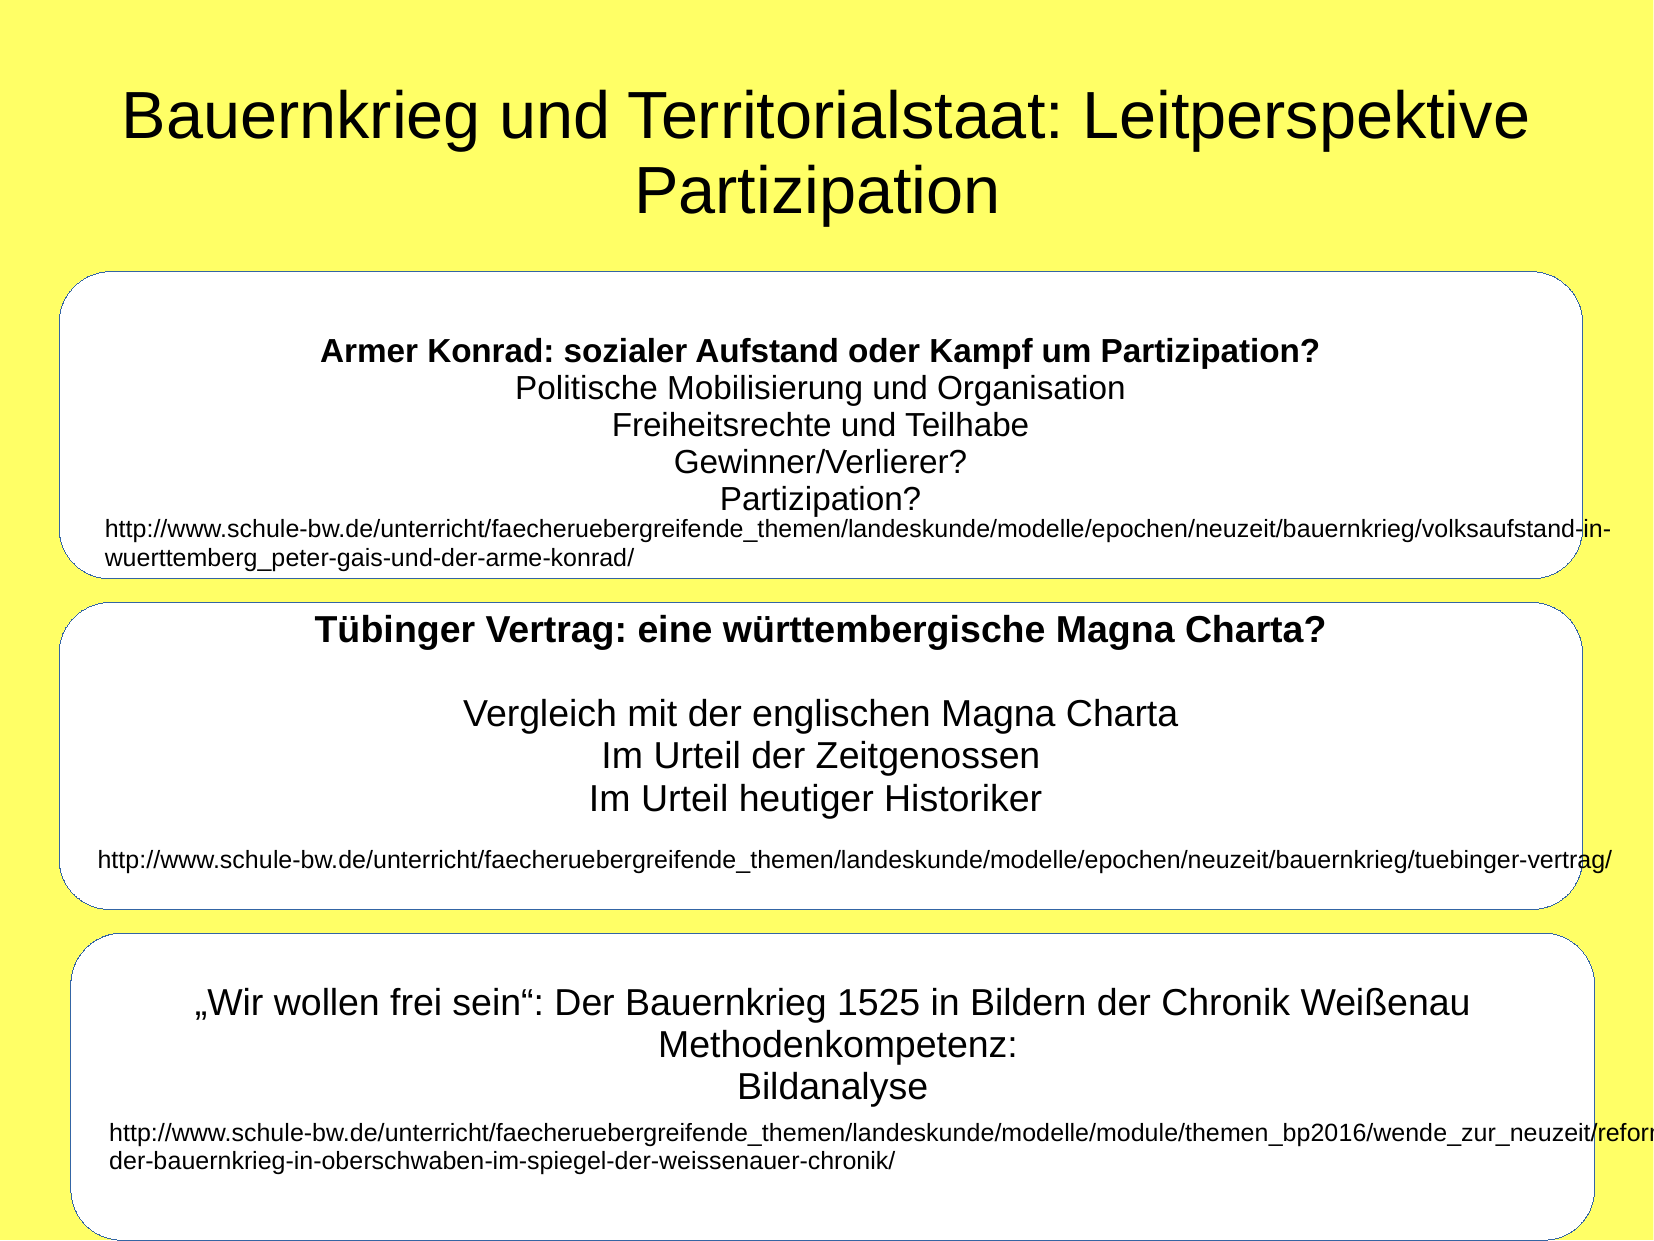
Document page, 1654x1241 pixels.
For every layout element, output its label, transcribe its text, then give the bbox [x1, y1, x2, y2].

text_box http://www.schule-bw.de/unterricht/faecheruebergreifende_themen/landeskunde/modelle/epochen/neuzeit/bauernkrieg/tuebinger-vertrag/ [82, 838, 1654, 980]
text_box Armer Konrad: sozialer Aufstand oder Kampf um Partizipation? Politische Mobilisierung und Organisation Freiheitsrechte und Teilhabe Gewinner/Verlierer? Partizipation? [59, 271, 1583, 575]
text_box http://www.schule-bw.de/unterricht/faecheruebergreifende_themen/landeskunde/modelle/epochen/neuzeit/bauernkrieg/volksaufstand-in-wuerttemberg_peter-gais-und-der-arme-konrad/ [90, 507, 1654, 649]
text_box Tübinger Vertrag: eine württembergische Magna Charta? Vergleich mit der englischen Magna Charta Im Urteil der Zeitgenossen Im Urteil heutiger Historiker [59, 606, 1583, 902]
text_box „Wir wollen frei sein“: Der Bauernkrieg 1525 in Bildern der Chronik Weißenau Methodenkompetenz: Bildanalyse [70, 952, 1595, 1232]
title Bauernkrieg und Territorialstaat: Leitperspektive Partizipation [82, 49, 1571, 257]
text_box http://www.schule-bw.de/unterricht/faecheruebergreifende_themen/landeskunde/modelle/module/themen_bp2016/wende_zur_neuzeit/reformation/der-bauernkrieg-in-oberschwaben-im-spiegel-der-weissenauer-chronik/ [94, 1111, 1654, 1241]
